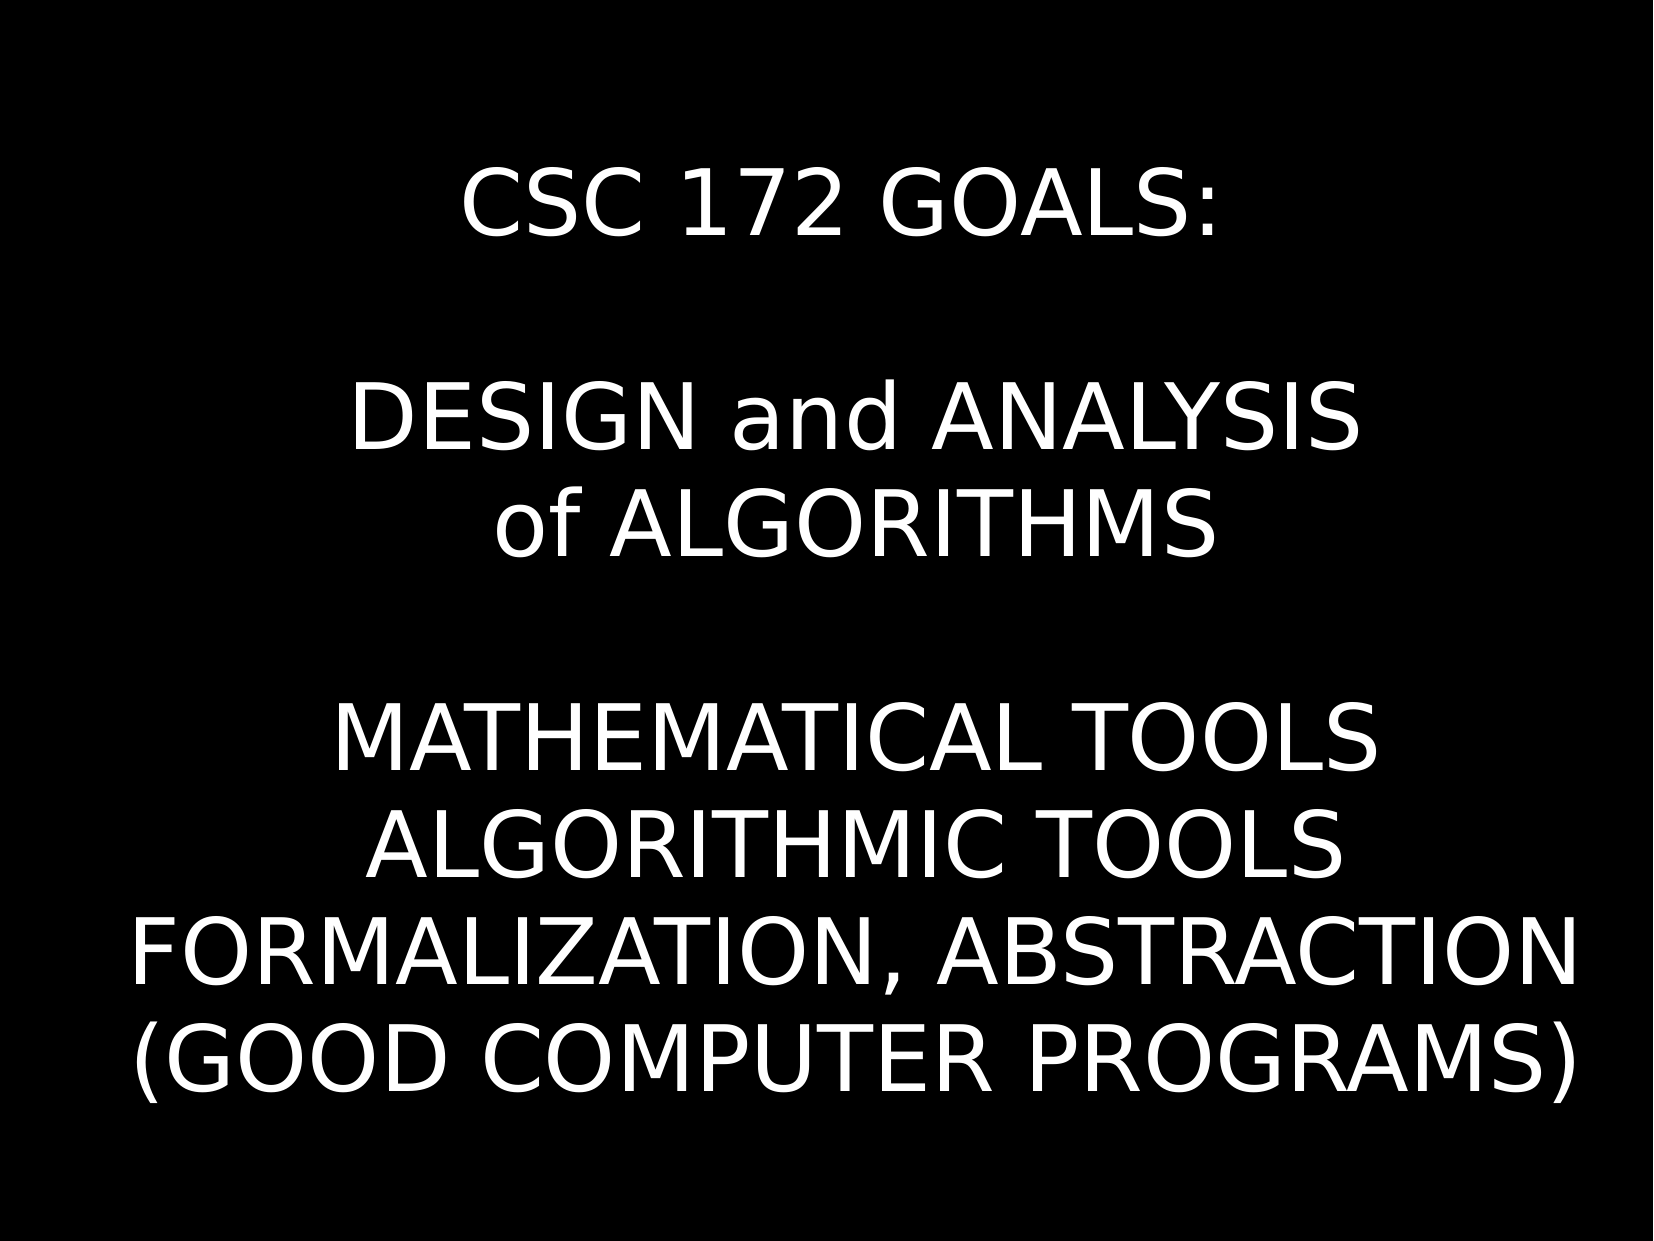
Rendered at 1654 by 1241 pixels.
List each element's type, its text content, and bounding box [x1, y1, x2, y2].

title CSC 172 GOALS: DESIGN and ANALYSIS of ALGORITHMS MATHEMATICAL TOOLS ALGORITHMIC TOOLS FORMALIZATION, ABSTRACTION (GOOD COMPUTER PROGRAMS) [112, 150, 1601, 1114]
